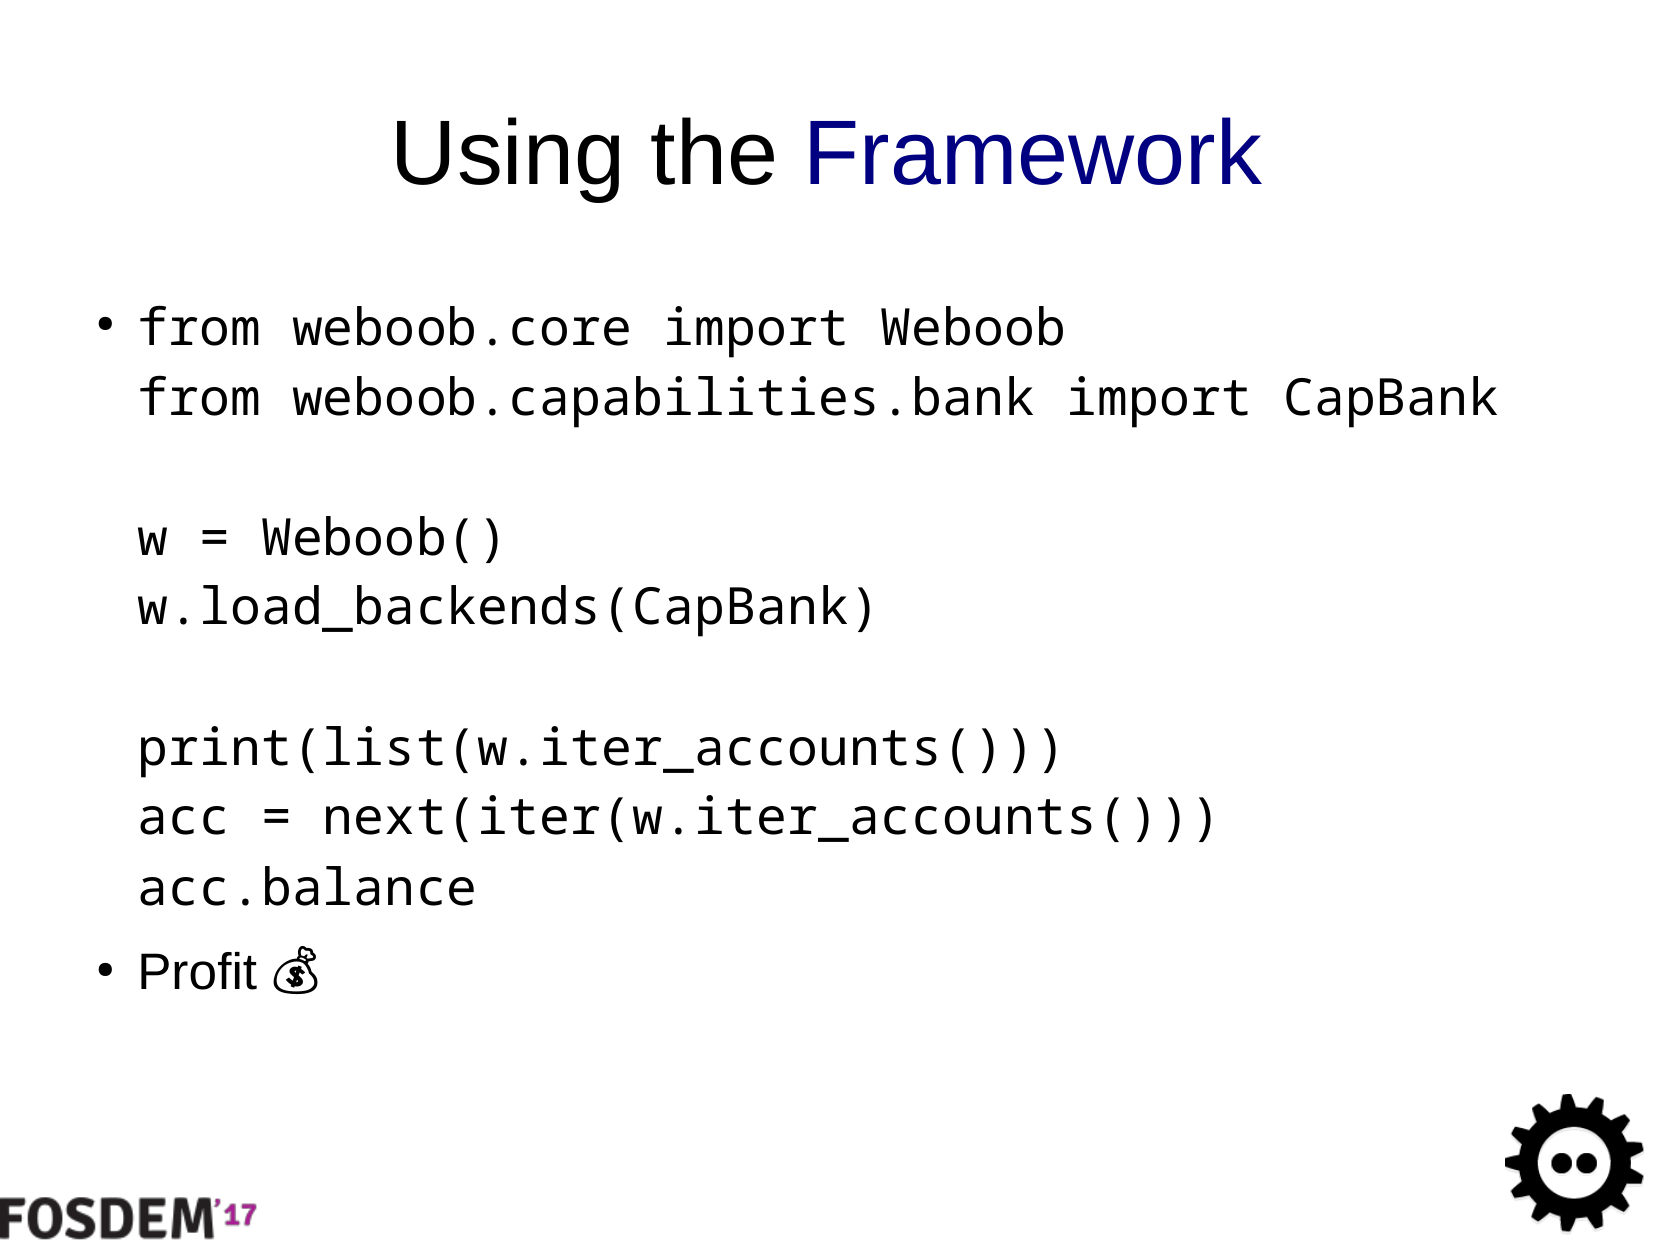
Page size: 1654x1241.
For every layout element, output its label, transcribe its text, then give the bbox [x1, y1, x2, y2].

picture [0, 1196, 258, 1241]
picture [1505, 1094, 1648, 1235]
list from weboob.core import Weboob from weboob.capabilities.bank import CapBank w = Weboob() w.load_backends(CapBank) print(list(w.iter_accounts())) acc = next(iter(w.iter_accounts())) acc.balance Profit 💰 [82, 290, 1571, 1010]
title Using the Framework [82, 49, 1571, 257]
